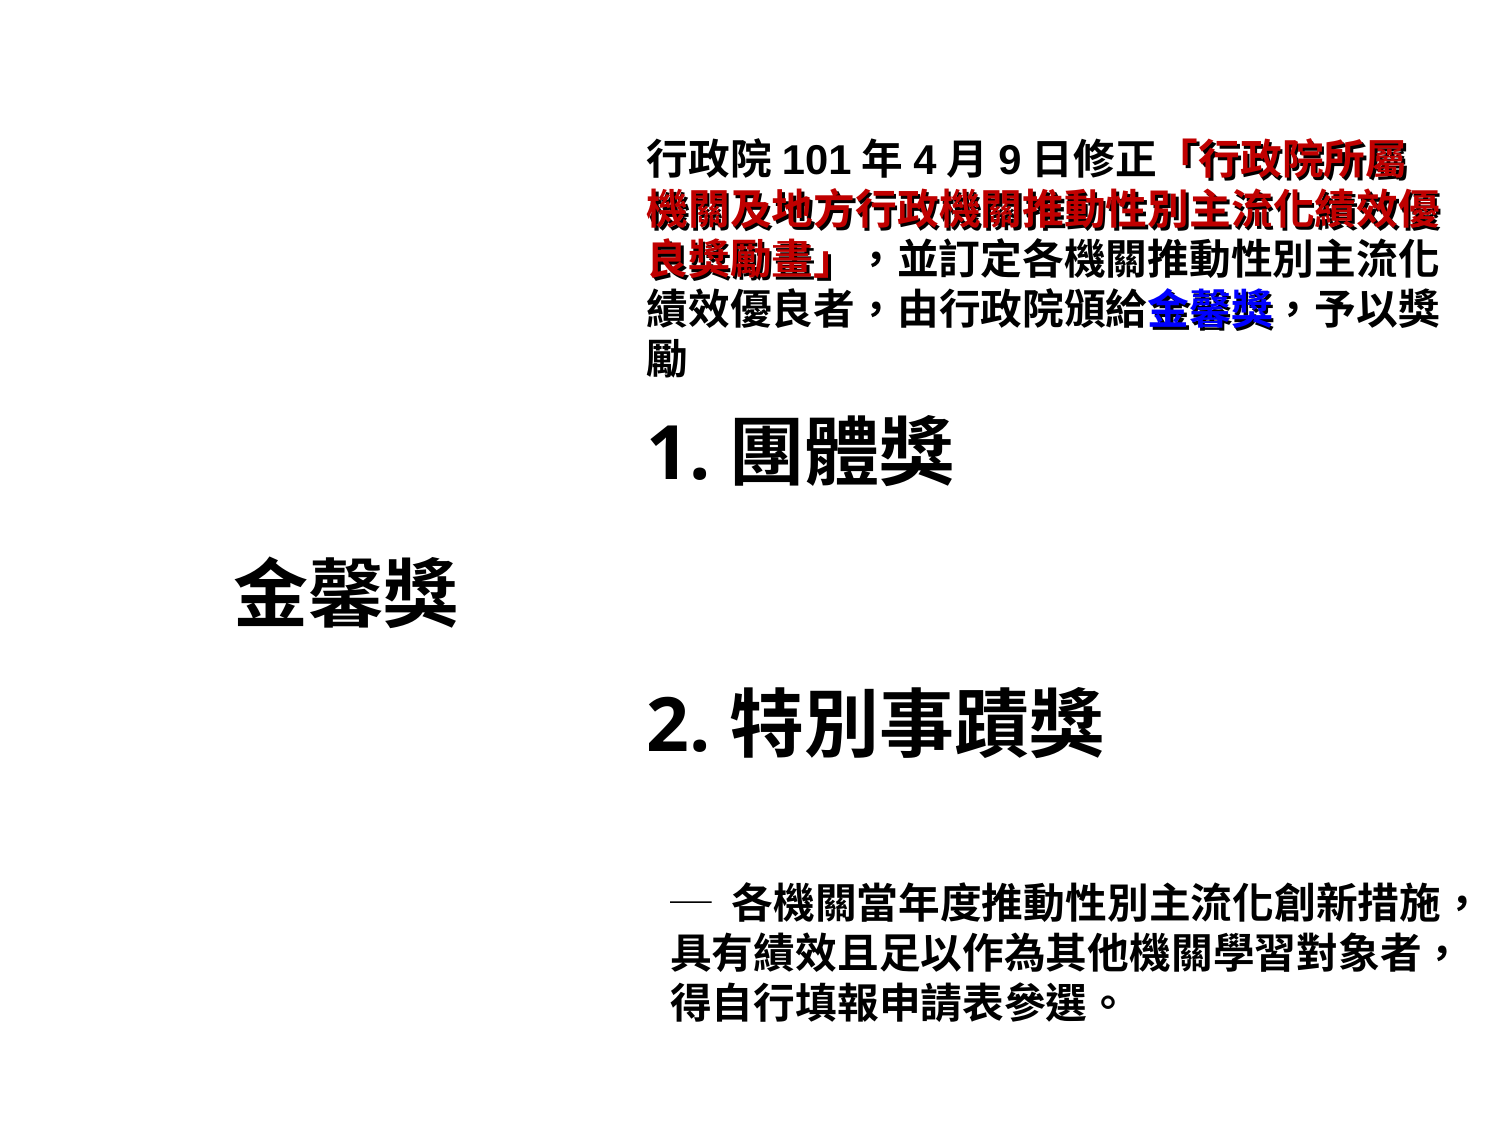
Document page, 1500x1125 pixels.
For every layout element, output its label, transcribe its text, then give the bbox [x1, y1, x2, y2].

text_box 金馨獎 [219, 539, 474, 644]
text_box 2.特別事蹟獎 [632, 669, 1199, 774]
text_box ─ 各機關當年度推動性別主流化創新措施，具有績效且足以作為其他機關學習對象者， 得自行填報申請表參選。 [655, 870, 1500, 1035]
text_box 行政院101年4月9日修正「行政院所屬機關及地方行政機關推動性別主流化績效優良獎勵畫」，並訂定各機關推動性別主流化績效優良者，由行政院頒給金馨獎，予以獎勵 [632, 125, 1459, 391]
text_box 1.團體獎 [632, 397, 1010, 502]
